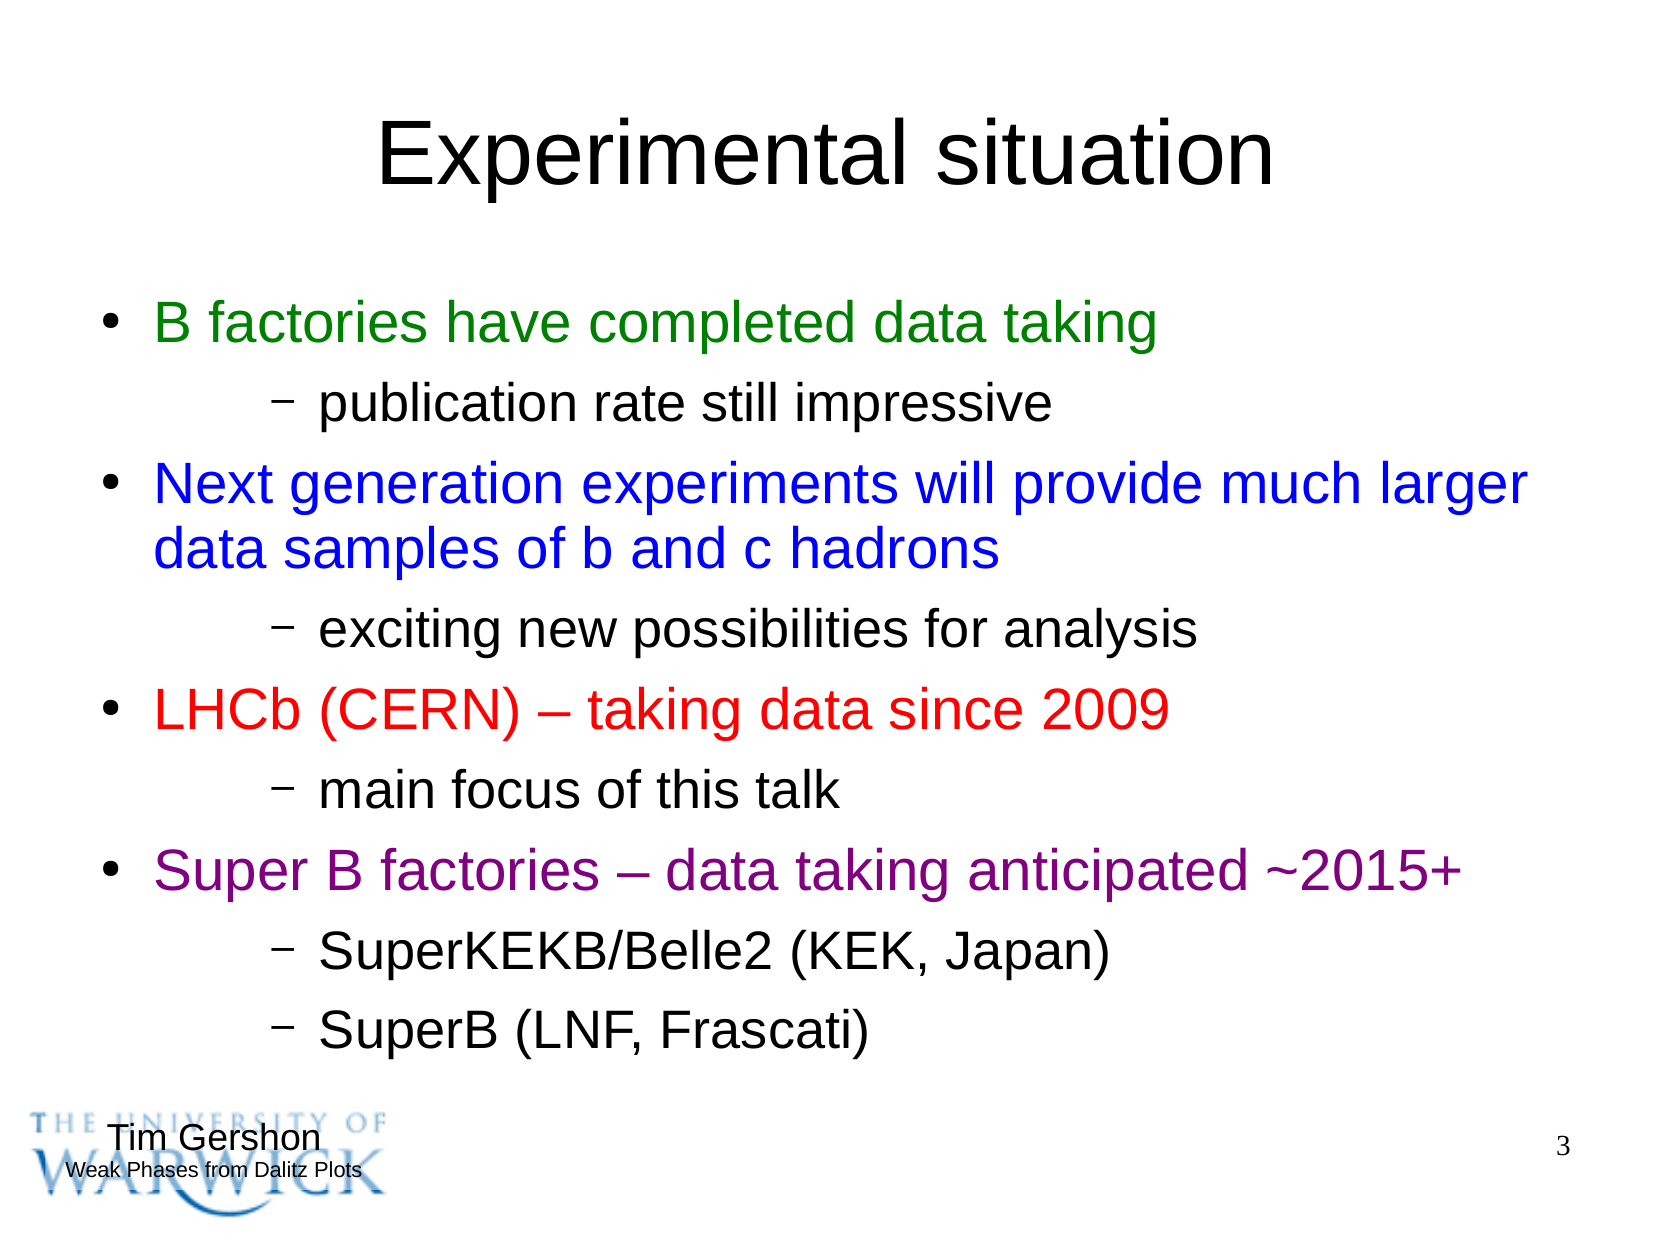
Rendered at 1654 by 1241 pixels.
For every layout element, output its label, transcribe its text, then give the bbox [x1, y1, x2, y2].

picture [19, 1106, 406, 1232]
title Experimental situation [82, 56, 1571, 250]
list B factories have completed data taking publication rate still impressive Next generation experiments will provide much larger data samples of b and c hadrons exciting new possibilities for analysis LHCb (CERN) – taking data since 2009 main focus of this talk Super B factories – data taking anticipated ~2015+ SuperKEKB/Belle2 (KEK, Japan) SuperB (LNF, Frascati) [82, 290, 1571, 1094]
text_box Tim Gershon Weak Phases from Dalitz Plots [45, 1108, 383, 1190]
